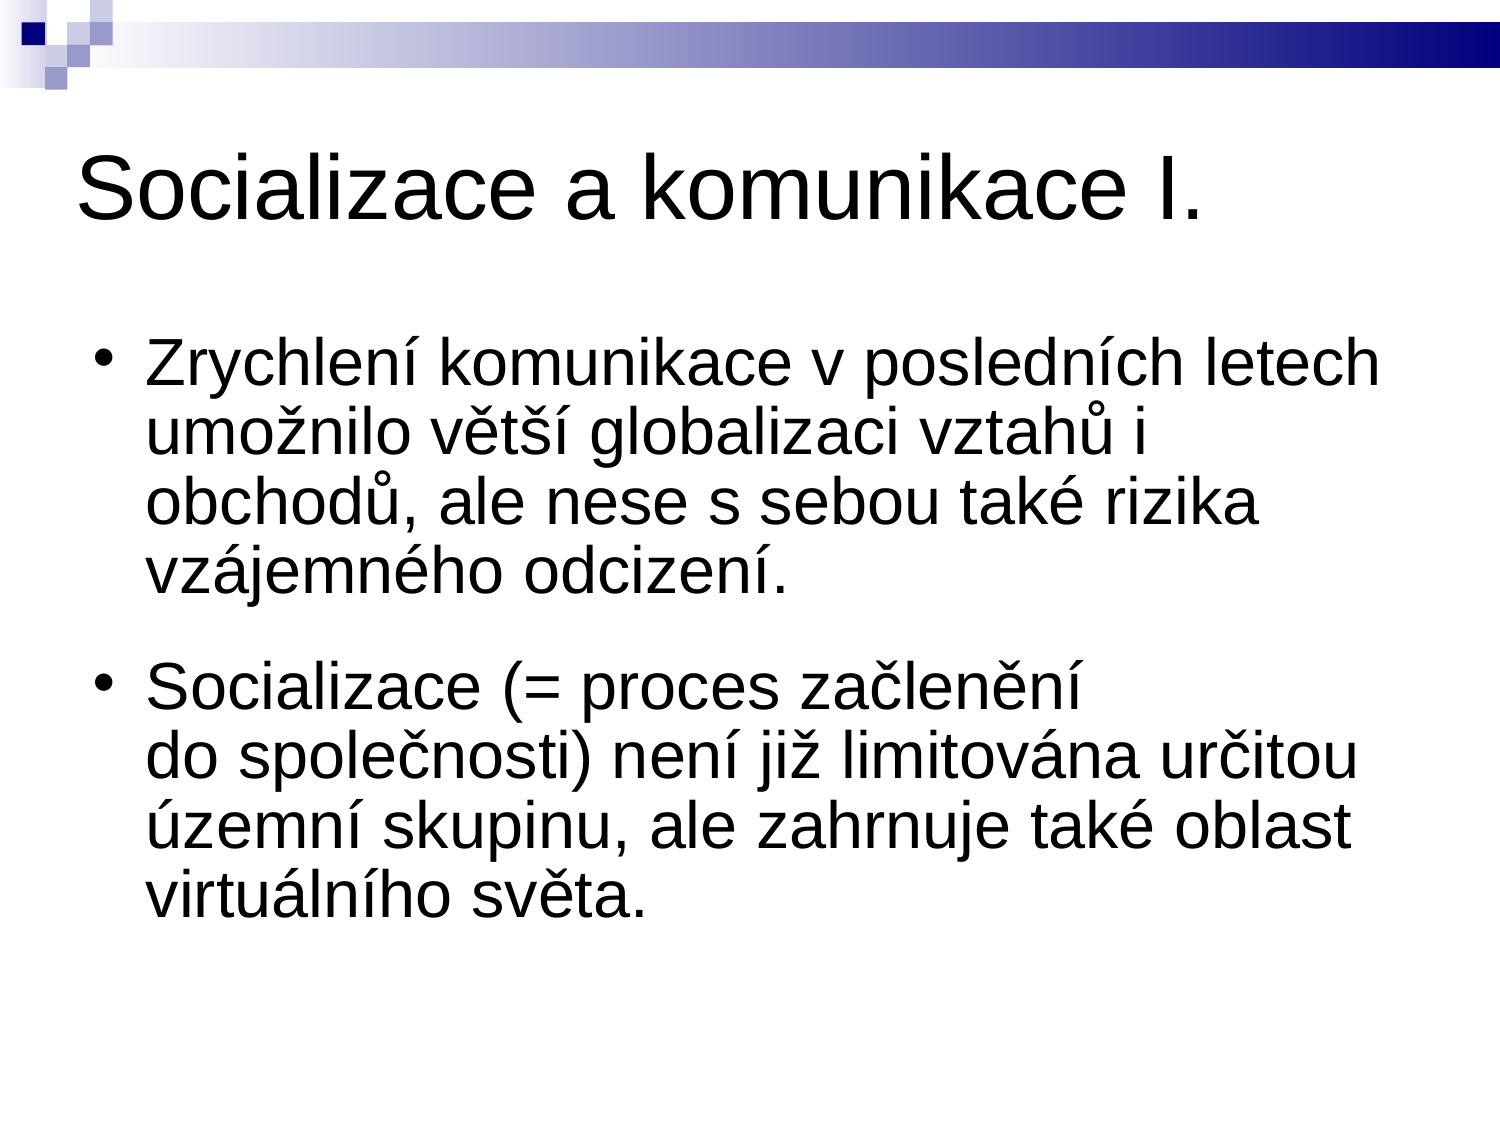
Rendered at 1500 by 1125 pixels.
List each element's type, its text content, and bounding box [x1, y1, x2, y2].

list Zrychlení komunikace v posledních letech umožnilo větší globalizaci vztahů i obchodů, ale nese s sebou také rizika vzájemného odcizení. Socializace (= proces začlenění do společnosti) není již limitována určitou územní skupinu, ale zahrnuje také oblast virtuálního světa. [75, 324, 1426, 971]
title Socializace a komunikace I. [75, 75, 1426, 301]
